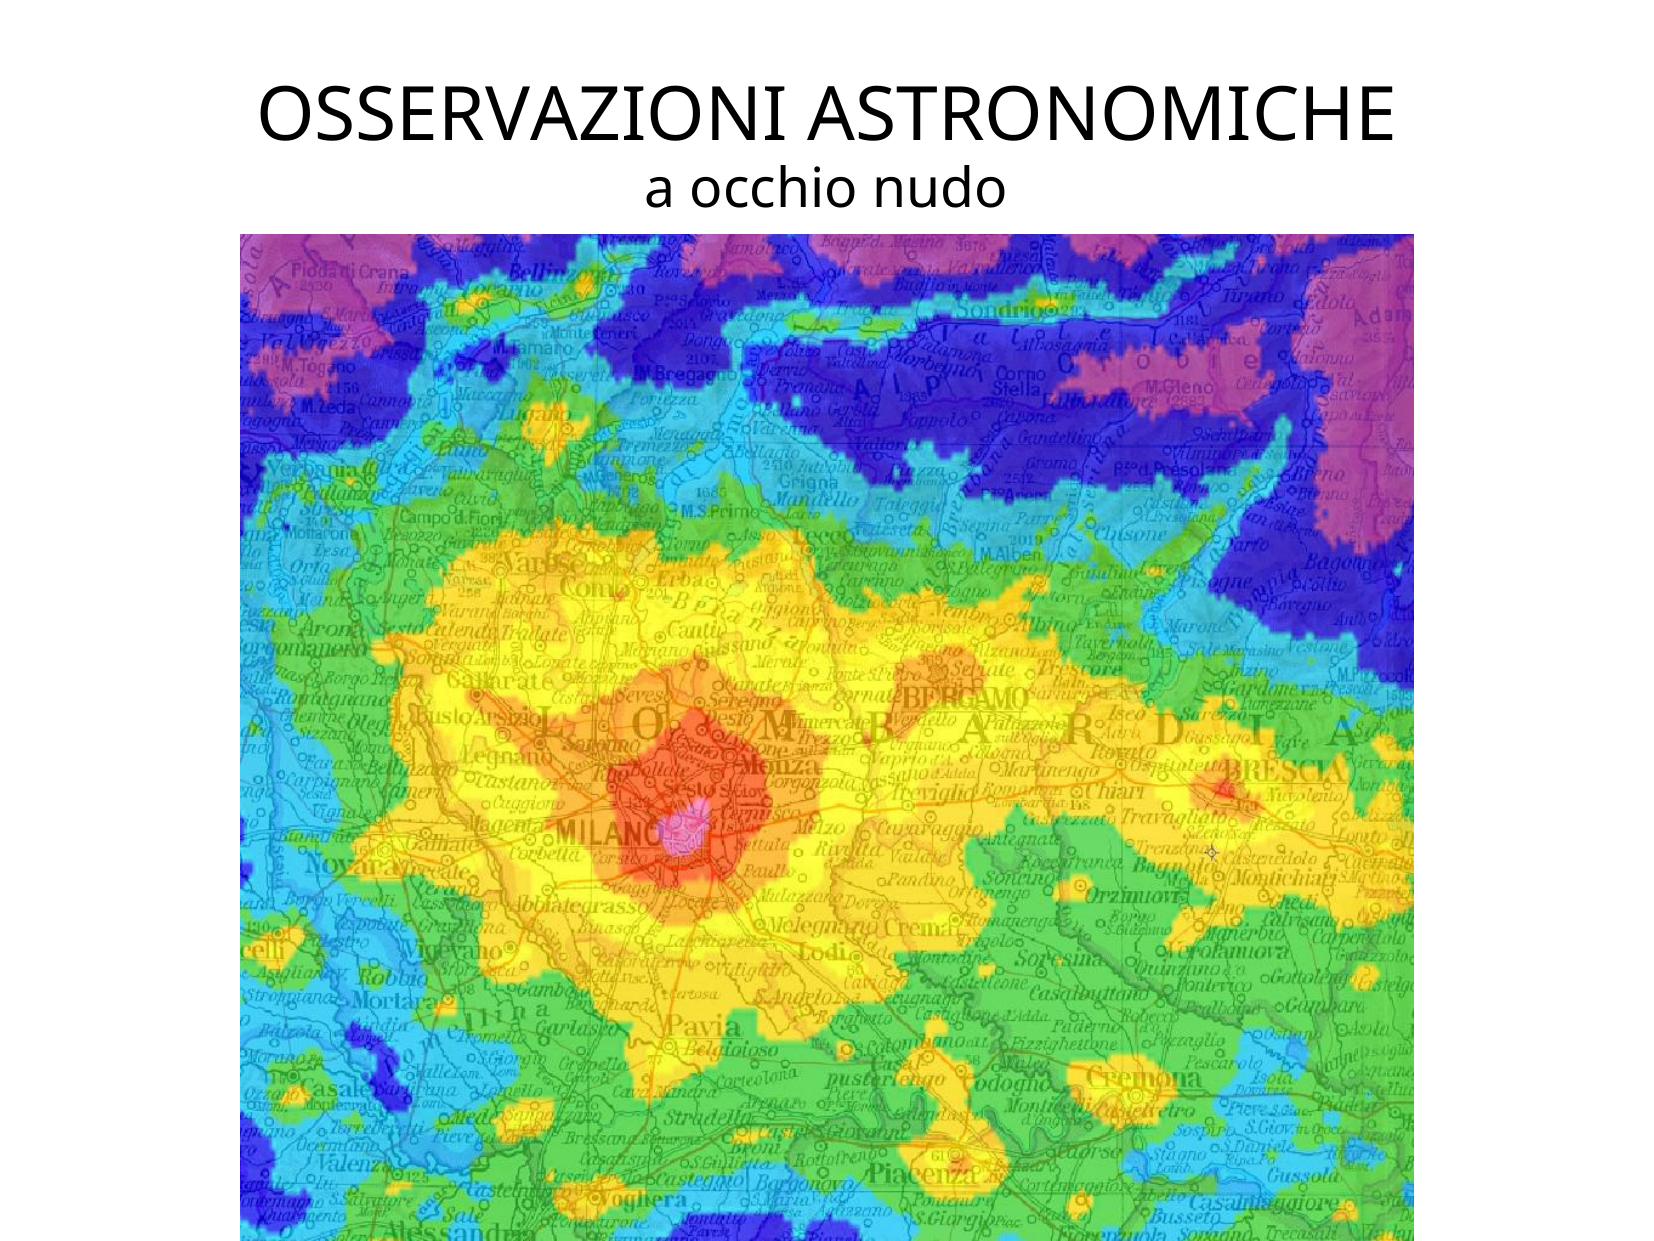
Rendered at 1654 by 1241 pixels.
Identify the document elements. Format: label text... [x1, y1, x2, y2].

picture [240, 234, 1414, 1241]
title OSSERVAZIONI ASTRONOMICHE [124, 44, 1530, 144]
text_box a occhio nudo [0, 144, 1654, 227]
